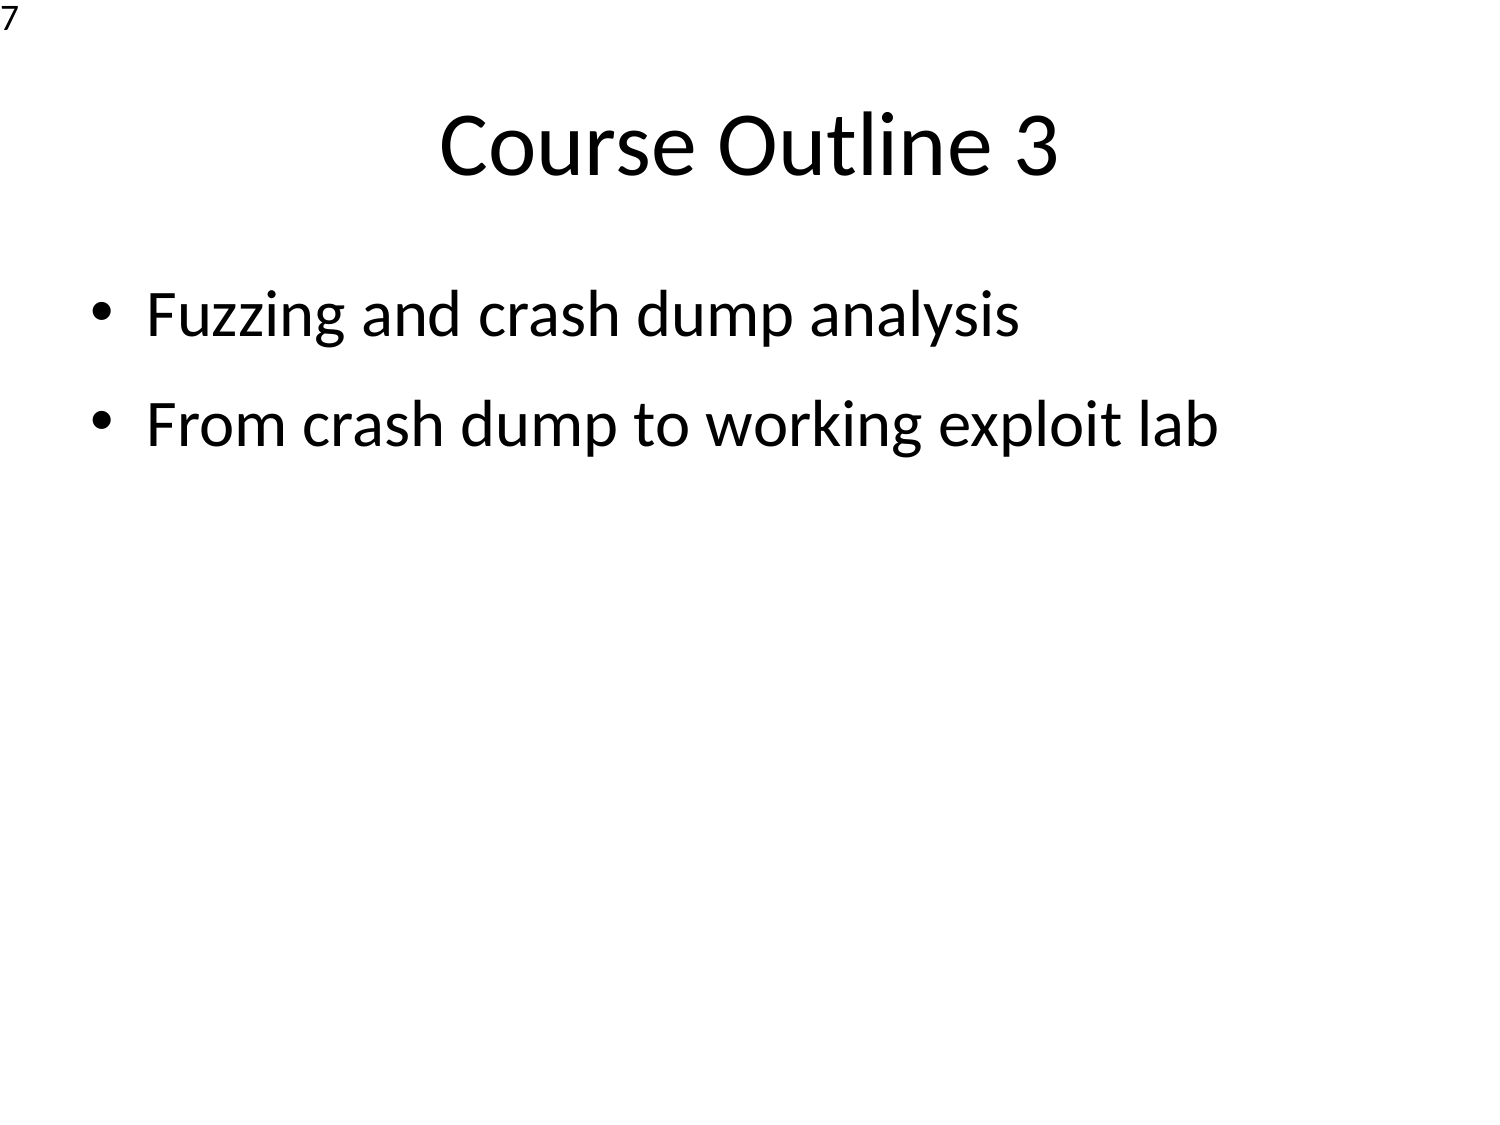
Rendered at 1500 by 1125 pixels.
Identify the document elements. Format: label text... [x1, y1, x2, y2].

title Course Outline 3 [75, 45, 1425, 233]
list Fuzzing and crash dump analysis From crash dump to working exploit lab [75, 262, 1425, 1063]
